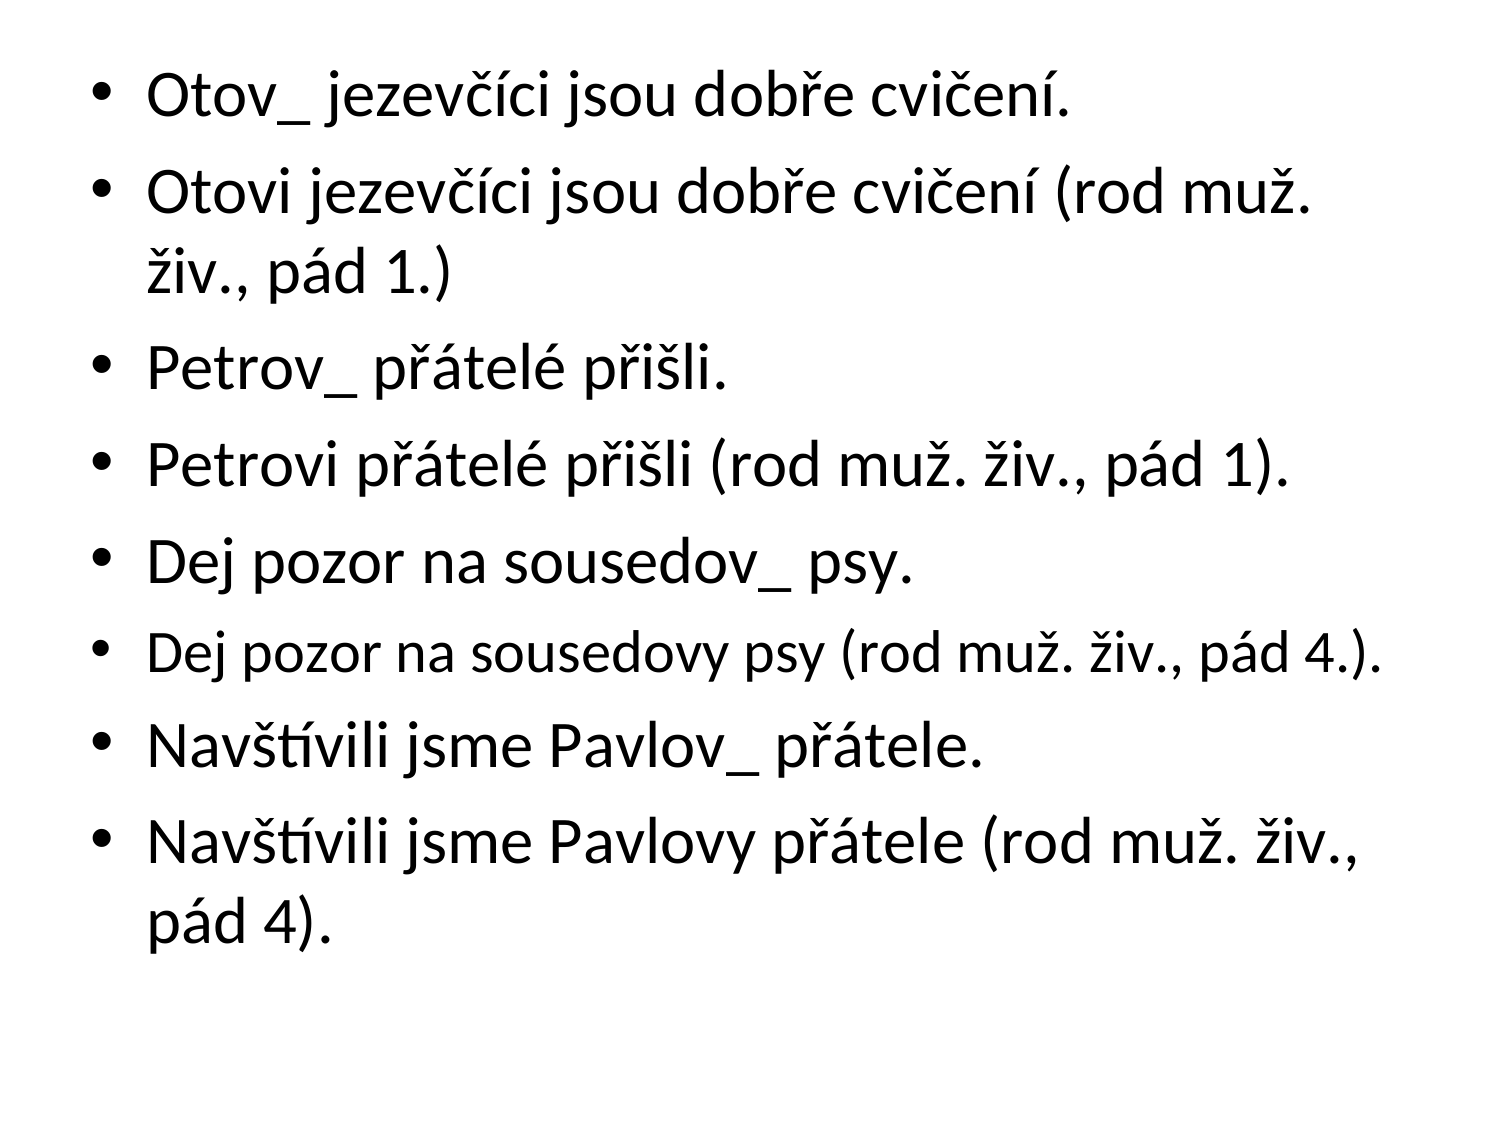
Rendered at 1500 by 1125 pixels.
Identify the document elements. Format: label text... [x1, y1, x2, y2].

list Otov_ jezevčíci jsou dobře cvičení. Otovi jezevčíci jsou dobře cvičení (rod muž. živ., pád 1.) Petrov_ přátelé přišli. Petrovi přátelé přišli (rod muž. živ., pád 1). Dej pozor na sousedov_ psy. Dej pozor na sousedovy psy (rod muž. živ., pád 4.). Navštívili jsme Pavlov_ přátele. Navštívili jsme Pavlovy přátele (rod muž. živ., pád 4). [75, 42, 1426, 1125]
